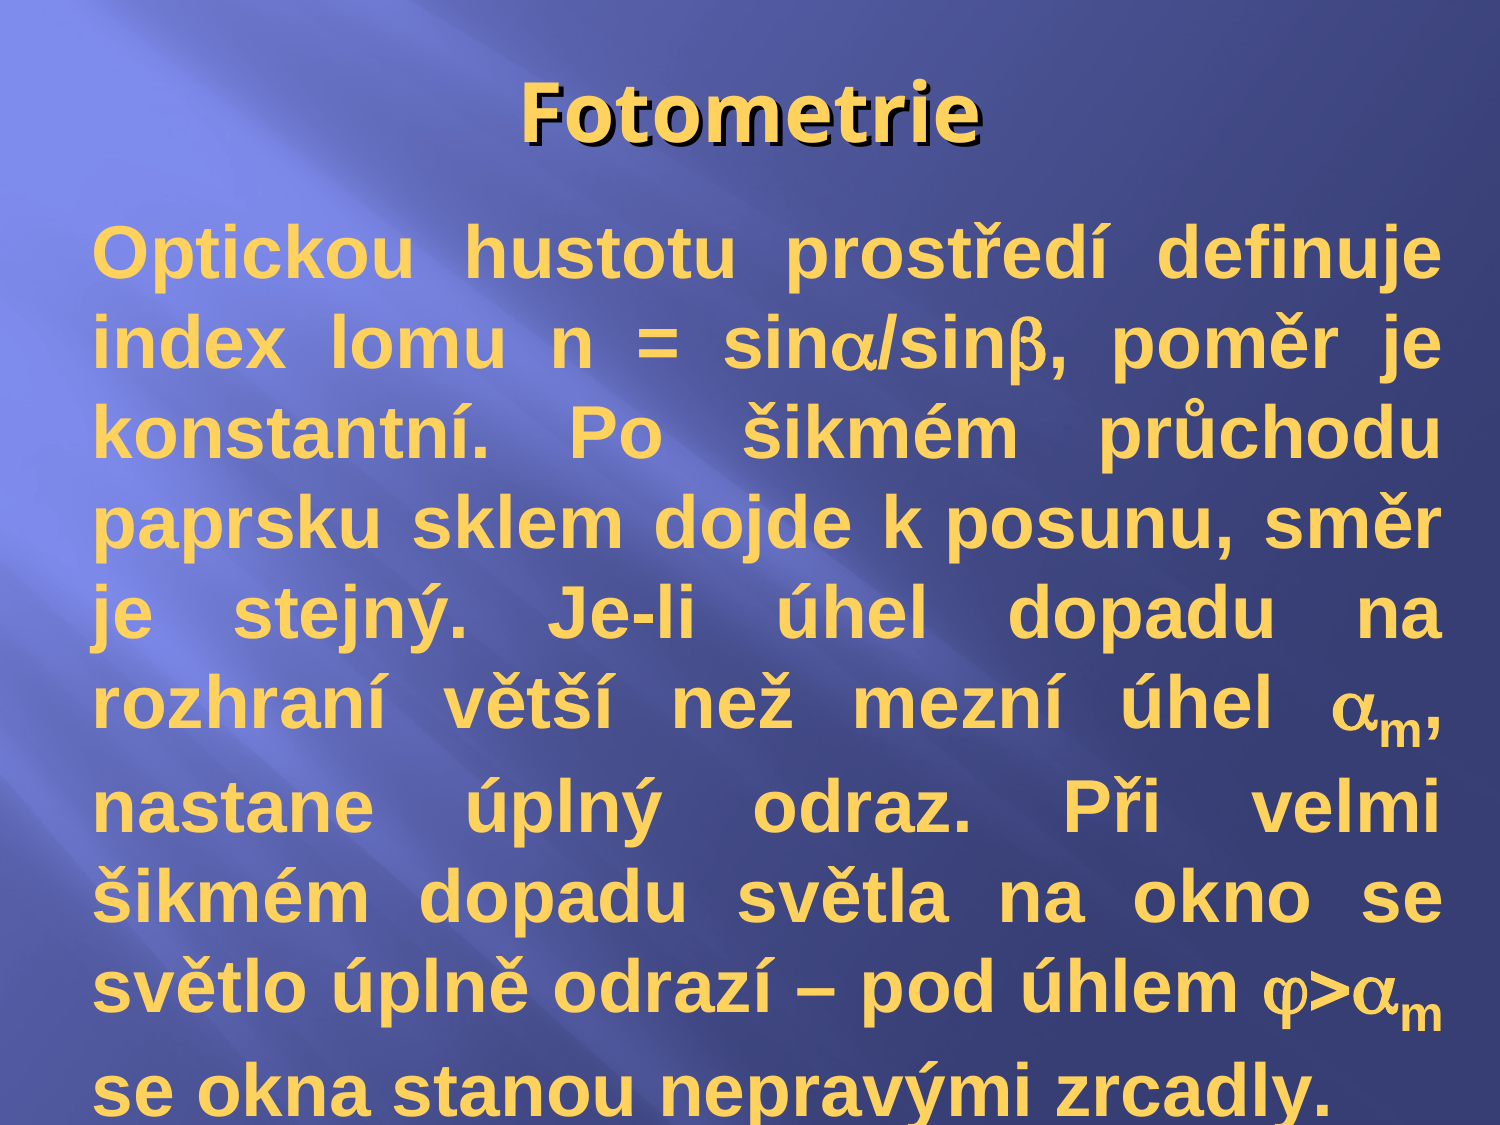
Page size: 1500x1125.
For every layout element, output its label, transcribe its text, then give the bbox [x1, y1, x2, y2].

title Fotometrie [75, 45, 1426, 173]
text_box Optickou hustotu prostředí definuje index lomu n = sina/sinb, poměr je konstantní. Po šikmém průchodu paprsku sklem dojde k posunu, směr je stejný. Je-li úhel dopadu na rozhraní větší než mezní úhel m, nastane úplný odraz. Při velmi šikmém dopadu světla na okno se světlo úplně odrazí – pod úhlem m se okna stanou nepravými zrcadly. [76, 196, 1459, 1071]
